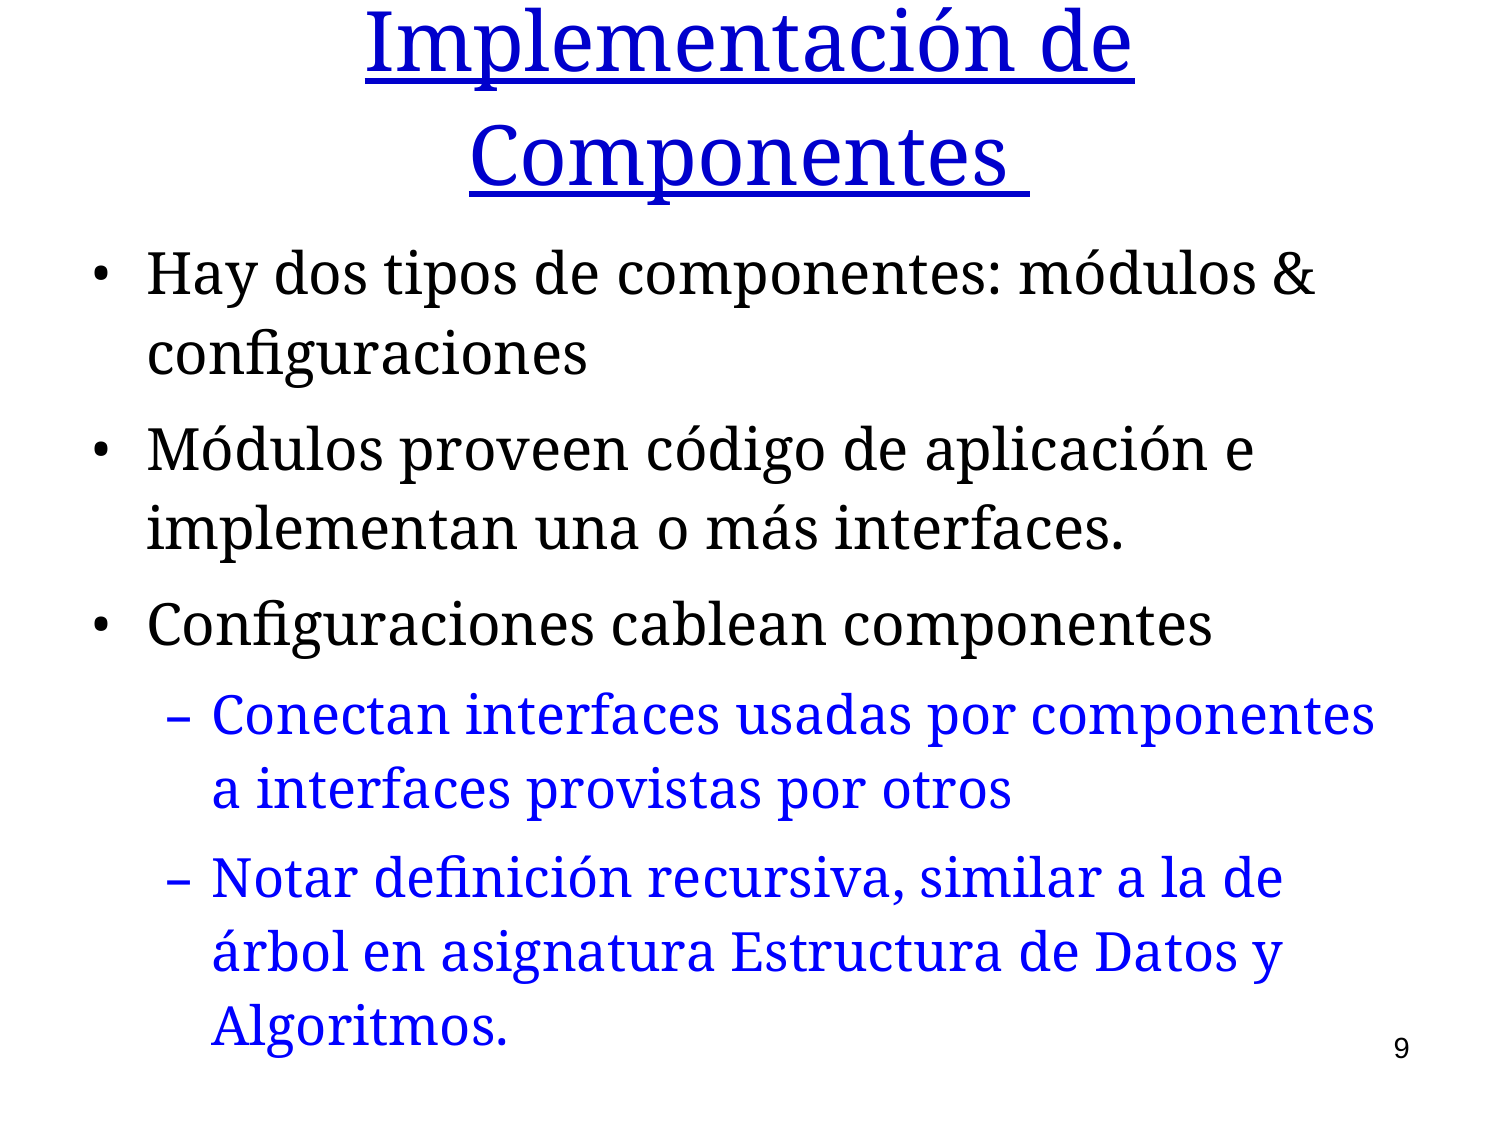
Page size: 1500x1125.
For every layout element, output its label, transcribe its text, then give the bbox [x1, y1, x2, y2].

title Implementación de Componentes [74, 0, 1425, 201]
list Hay dos tipos de componentes: módulos & configuraciones Módulos proveen código de aplicación e implementan una o más interfaces. Configuraciones cablean componentes Conectan interfaces usadas por componentes a interfaces provistas por otros Notar definición recursiva, similar a la de árbol en asignatura Estructura de Datos y Algoritmos. [75, 224, 1426, 1021]
